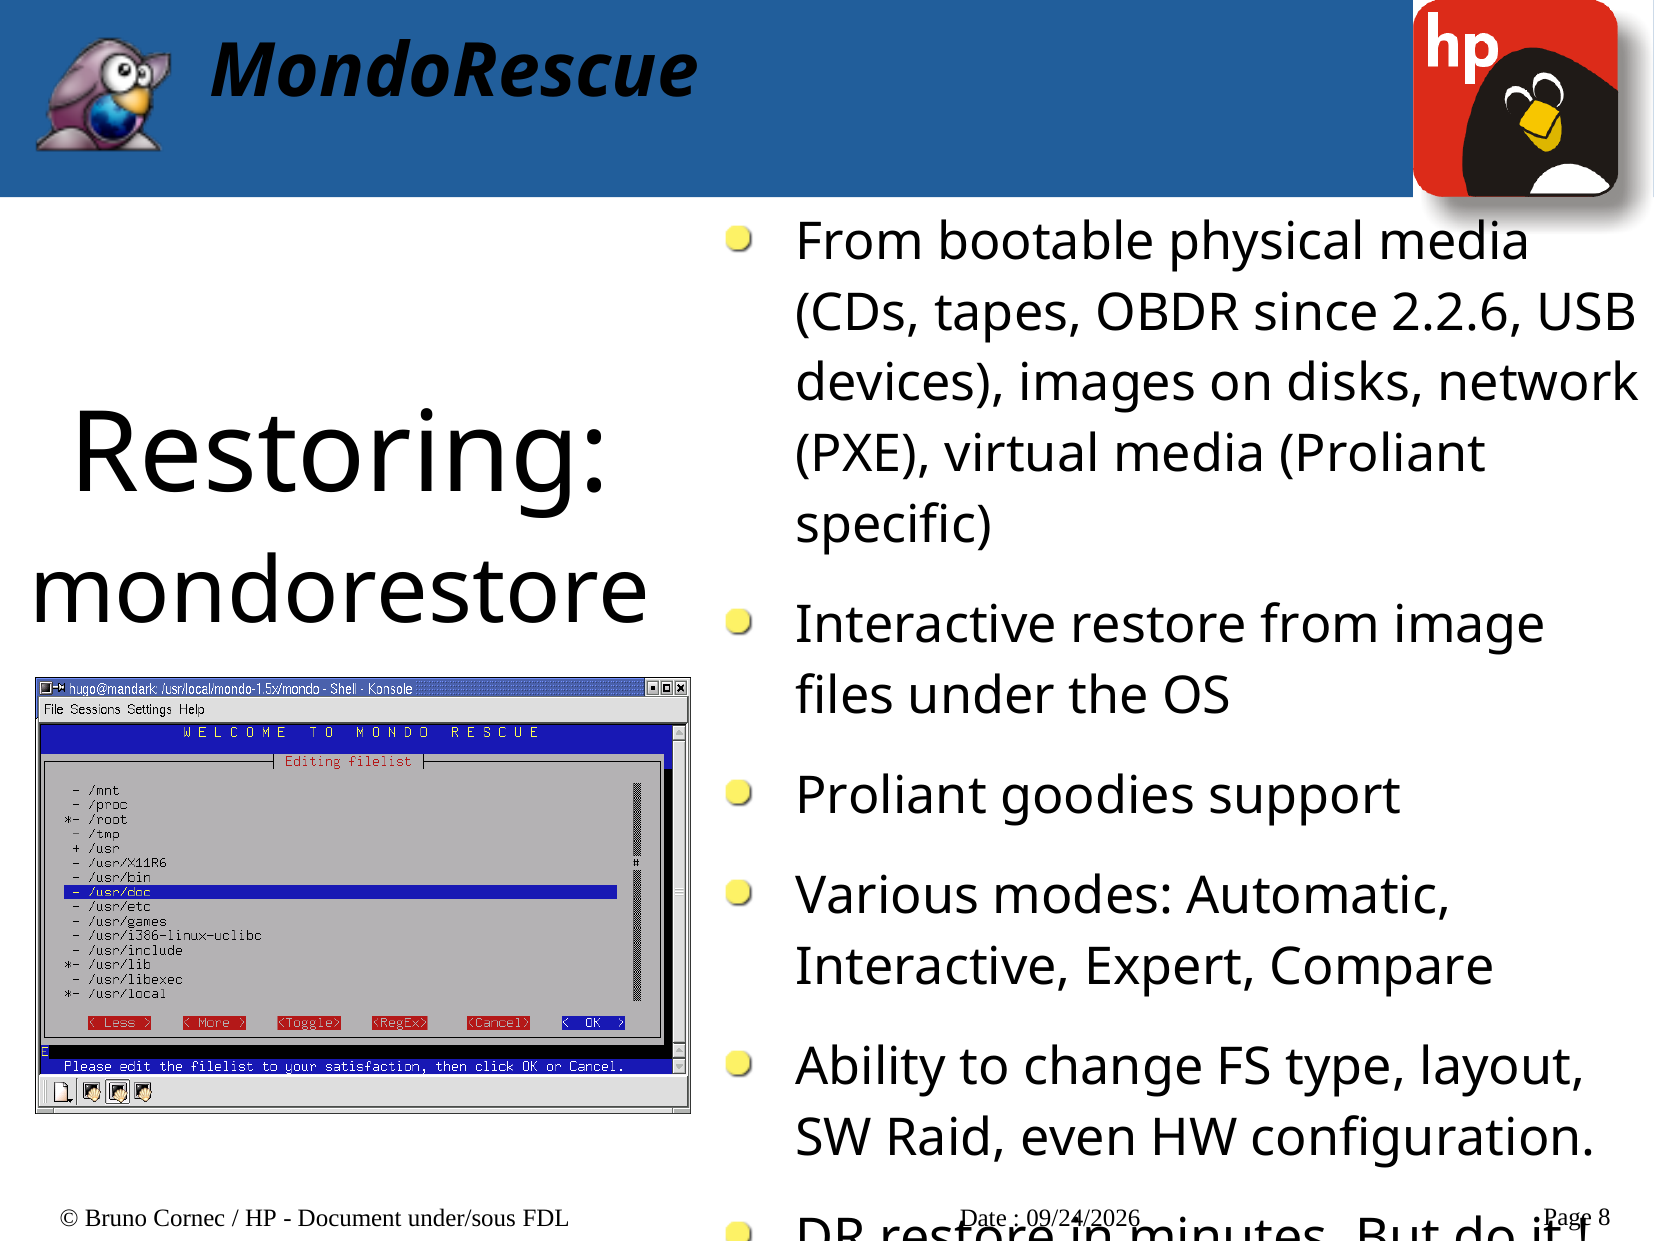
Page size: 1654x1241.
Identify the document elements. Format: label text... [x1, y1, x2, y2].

picture [1413, 0, 1654, 203]
text_box Restoring: mondorestore [29, 371, 705, 651]
picture [0, 0, 211, 199]
list From bootable physical media (CDs, tapes, OBDR since 2.2.6, USB devices), images on disks, network (PXE), virtual media (Proliant specific) Interactive restore from image files under the OS Proliant goodies support Various modes: Automatic, Interactive, Expert, Compare Ability to change FS type, layout, SW Raid, even HW configuration. DR restore in minutes. But do it ! [712, 203, 1654, 1226]
picture [35, 677, 691, 1114]
picture [724, 1226, 755, 1241]
